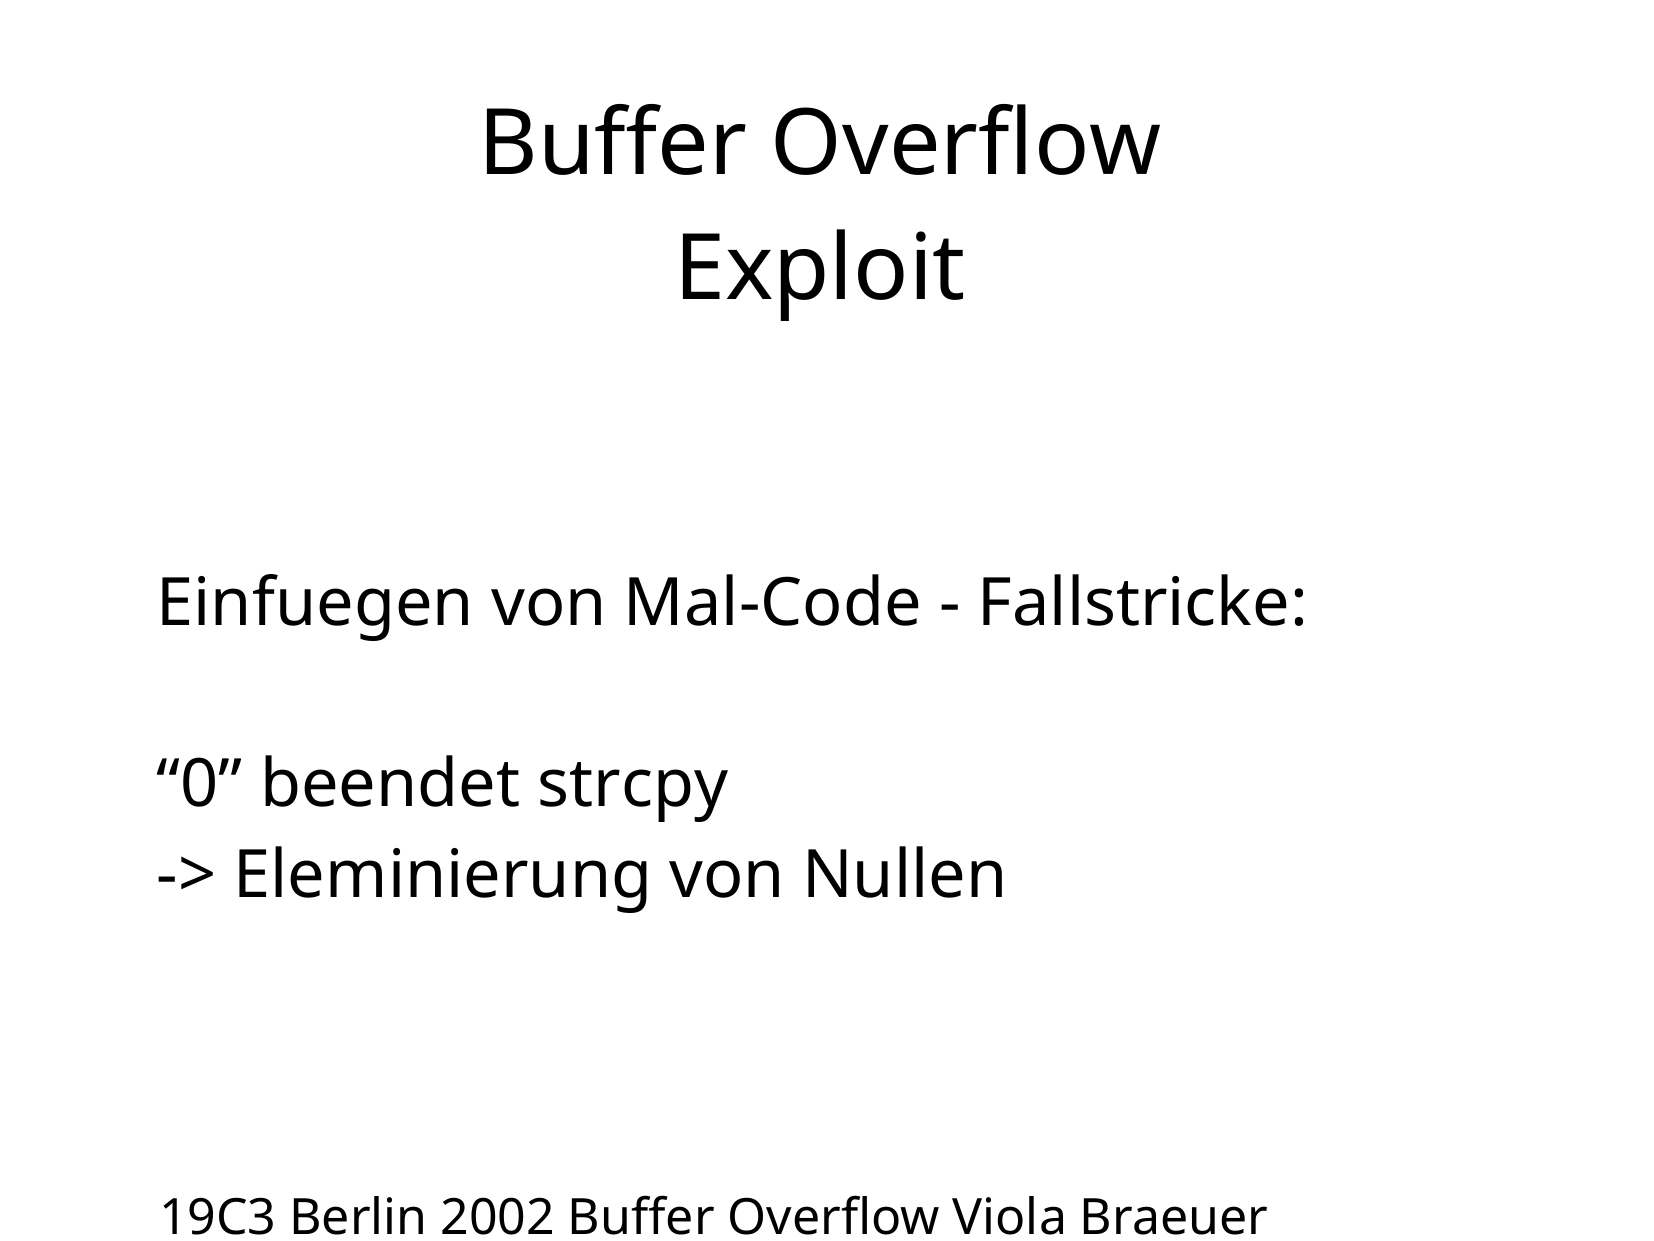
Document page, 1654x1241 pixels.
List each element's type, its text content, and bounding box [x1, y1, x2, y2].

text_box Buffer Overflow Exploit [114, 0, 1527, 327]
text_box Einfuegen von Mal-Code - Fallstricke: “0” beendet strcpy -> Eleminierung von Nullen [121, 344, 1534, 1127]
text_box 19C3 Berlin 2002 Buffer Overflow Viola Braeuer [159, 1112, 1269, 1241]
